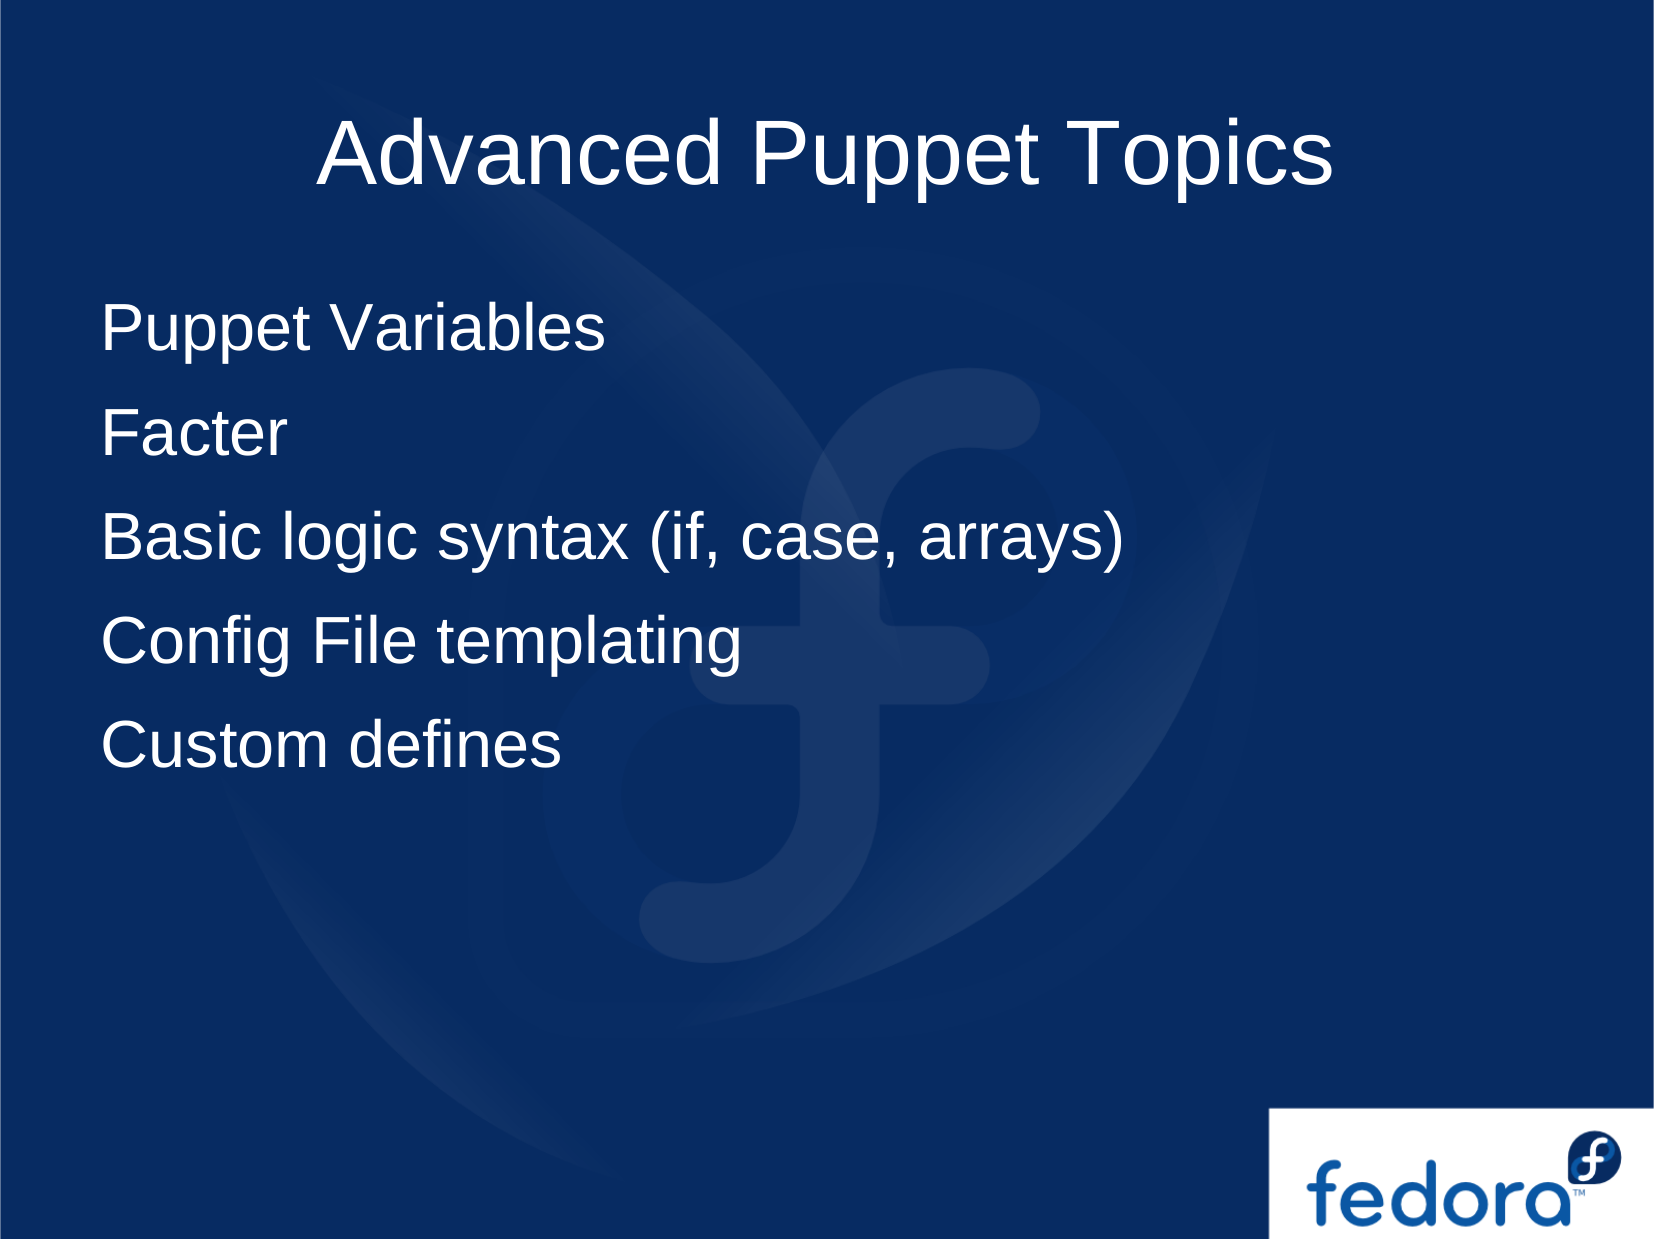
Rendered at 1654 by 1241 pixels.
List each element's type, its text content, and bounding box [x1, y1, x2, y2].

picture [0, 0, 1654, 1239]
title Advanced Puppet Topics [82, 56, 1571, 250]
list Puppet Variables Facter Basic logic syntax (if, case, arrays) Config File templating Custom defines [82, 290, 1571, 1094]
